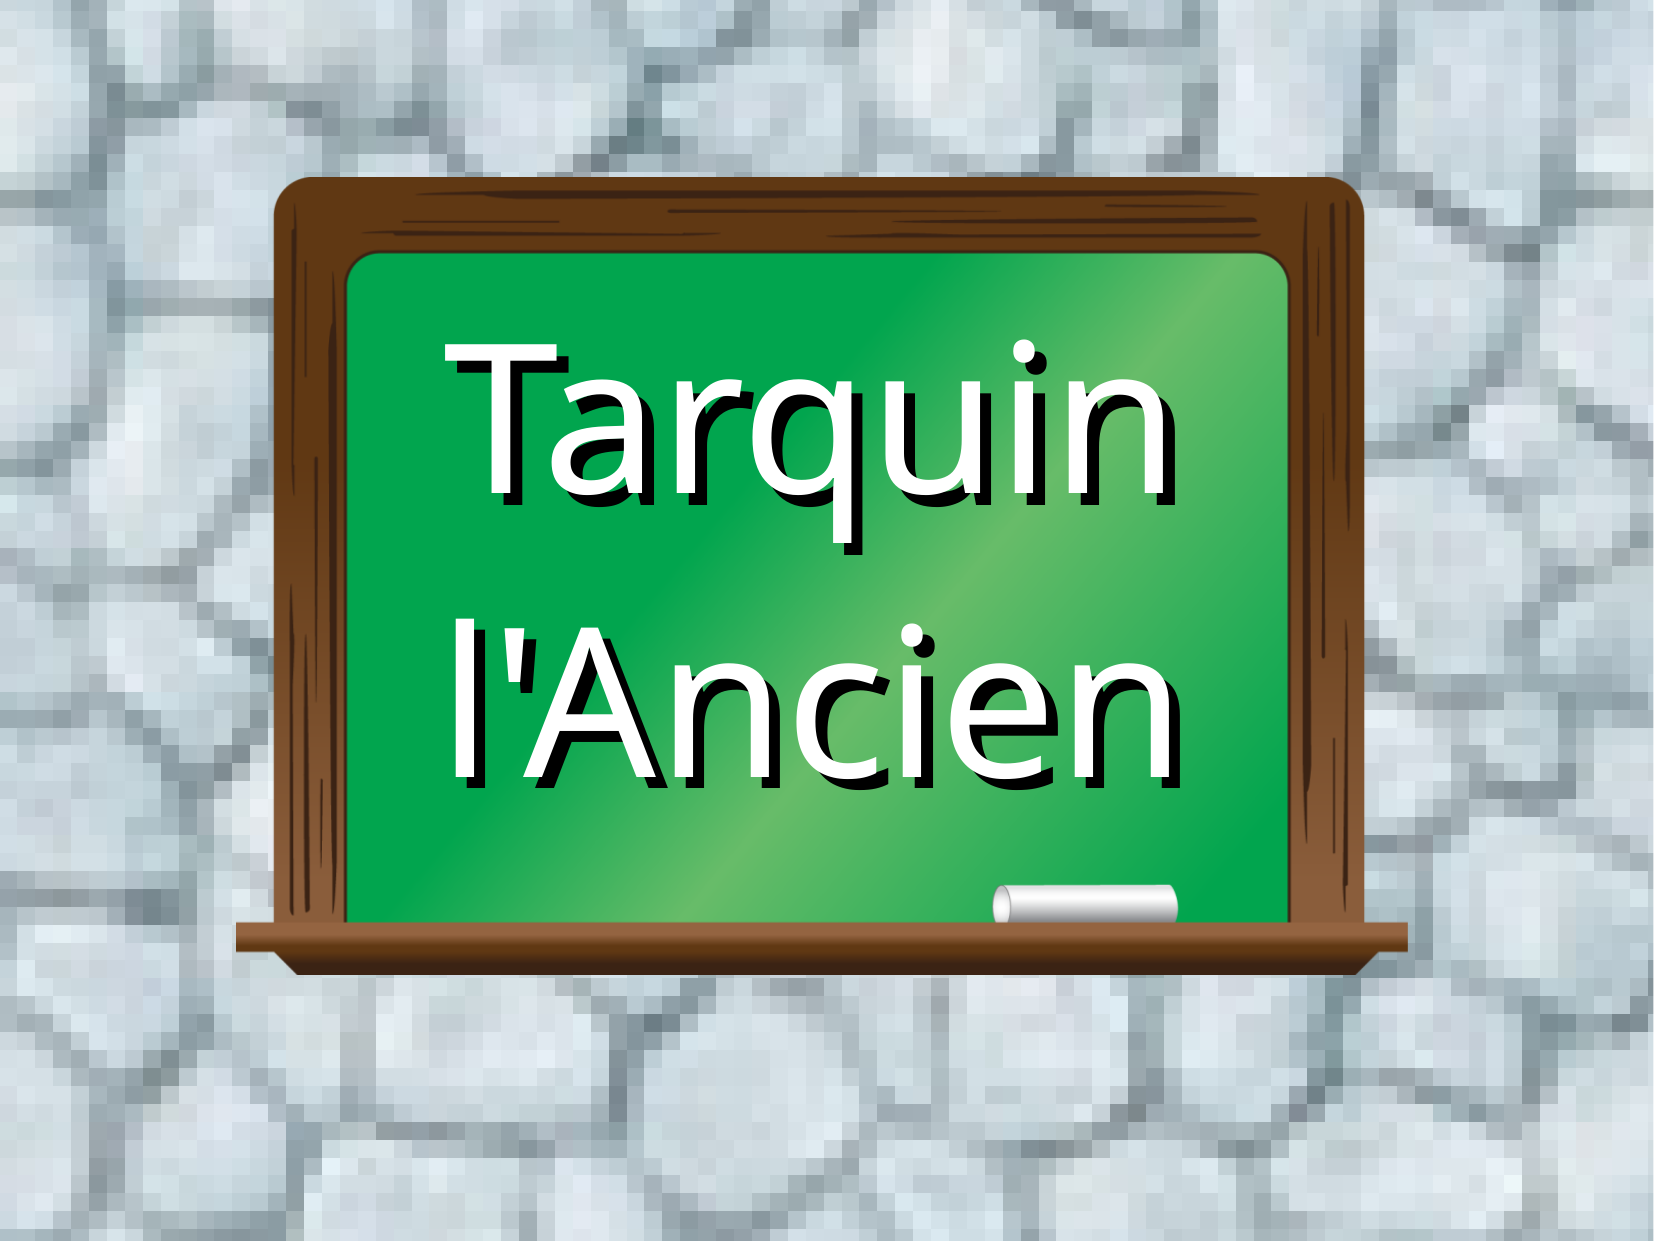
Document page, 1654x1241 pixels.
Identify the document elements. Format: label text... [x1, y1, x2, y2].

picture [0, 0, 1654, 1241]
text_box Tarquin l'Ancien [59, 263, 1565, 859]
